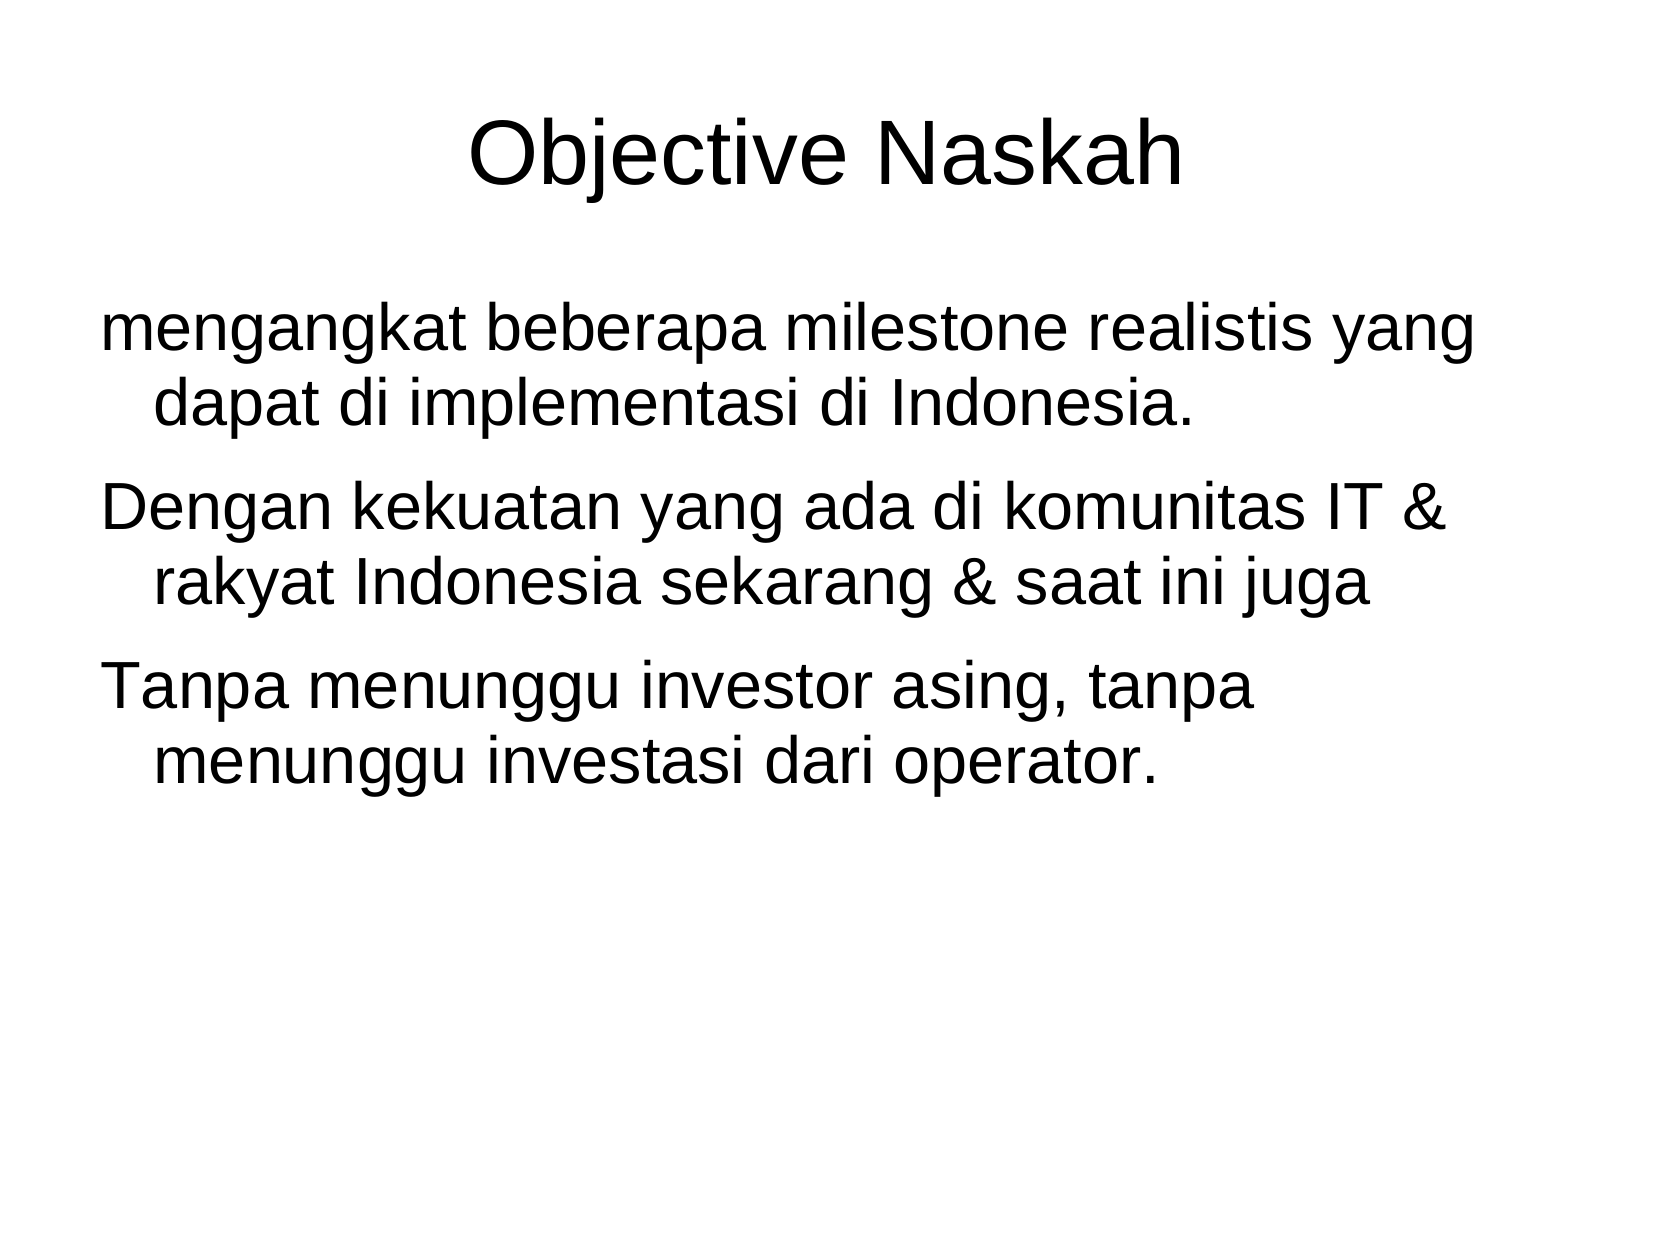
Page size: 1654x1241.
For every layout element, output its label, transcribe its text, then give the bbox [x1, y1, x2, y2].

list mengangkat beberapa milestone realistis yang dapat di implementasi di Indonesia. Dengan kekuatan yang ada di komunitas IT & rakyat Indonesia sekarang & saat ini juga Tanpa menunggu investor asing, tanpa menunggu investasi dari operator. [82, 290, 1571, 1094]
title Objective Naskah [82, 56, 1571, 250]
